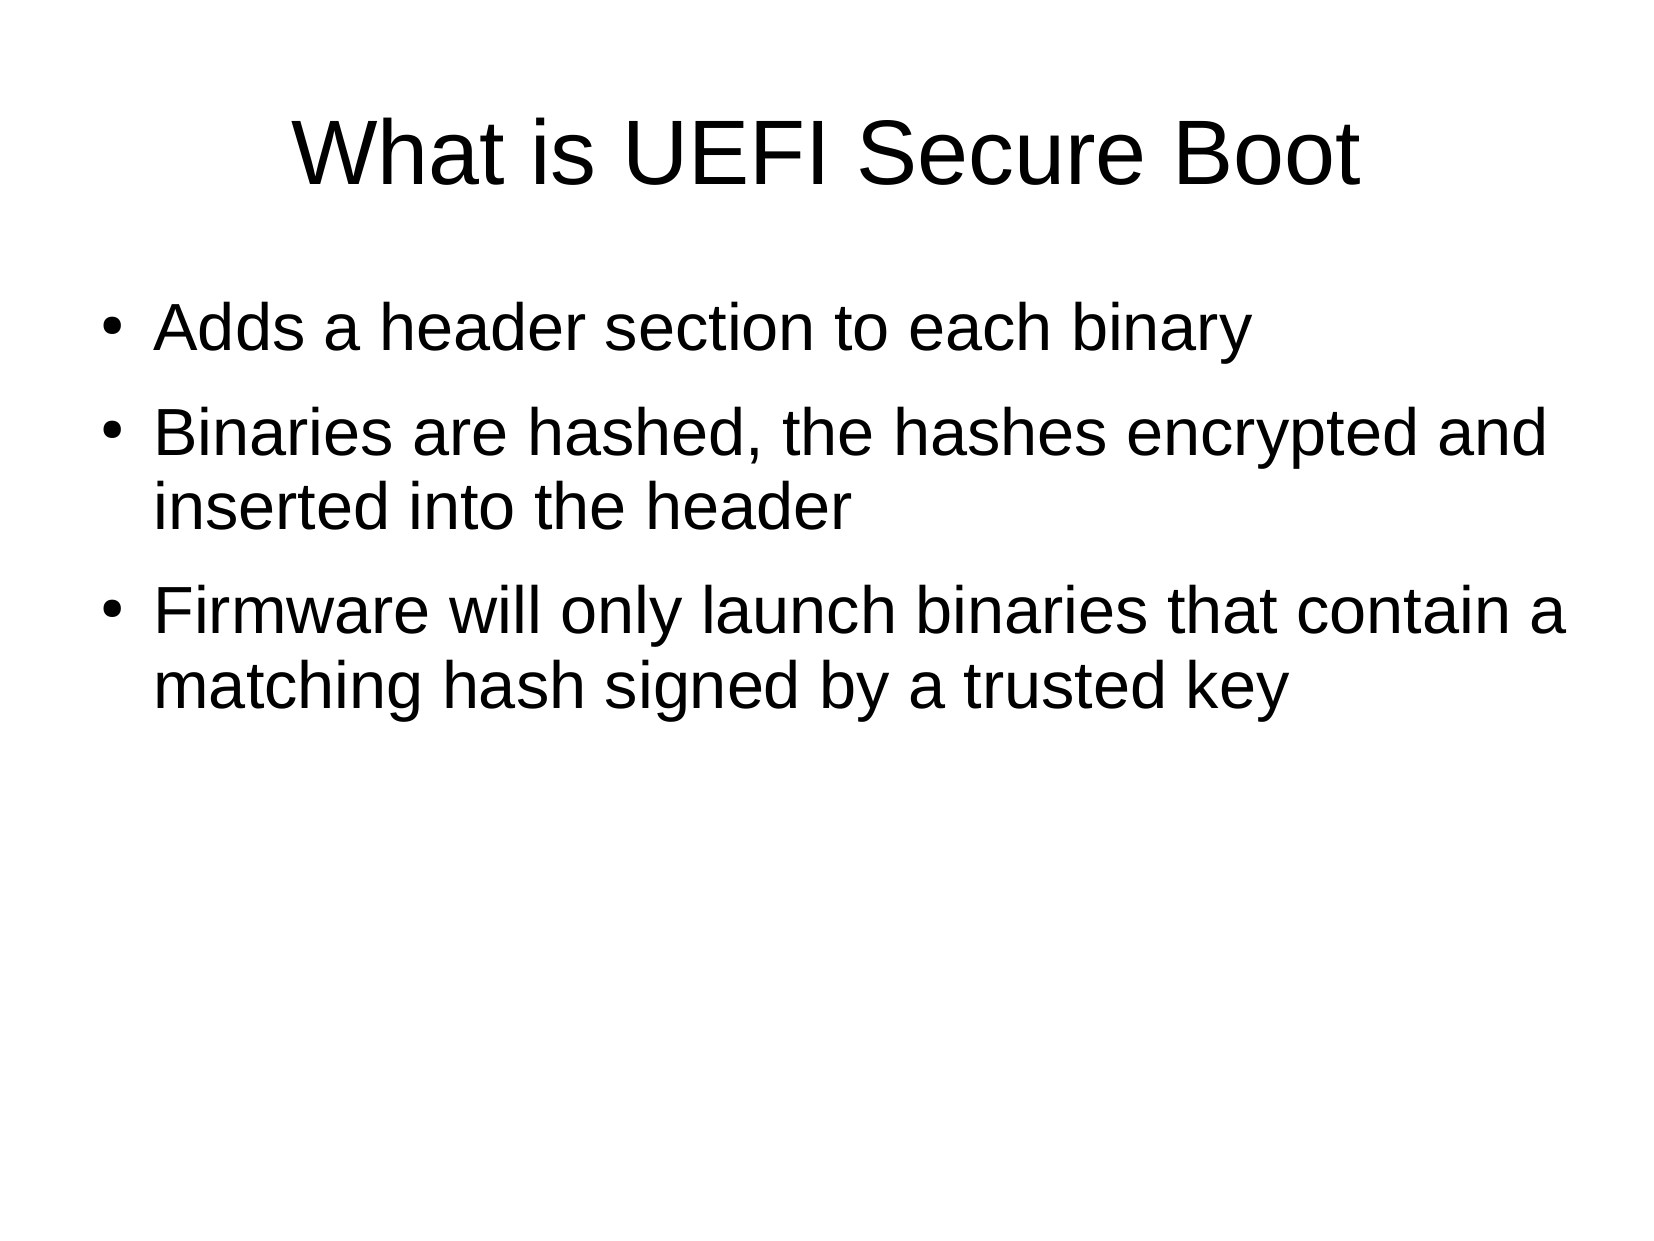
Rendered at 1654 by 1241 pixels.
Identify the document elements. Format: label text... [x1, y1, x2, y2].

title What is UEFI Secure Boot [82, 49, 1571, 257]
list Adds a header section to each binary Binaries are hashed, the hashes encrypted and inserted into the header Firmware will only launch binaries that contain a matching hash signed by a trusted key [82, 290, 1571, 1109]
